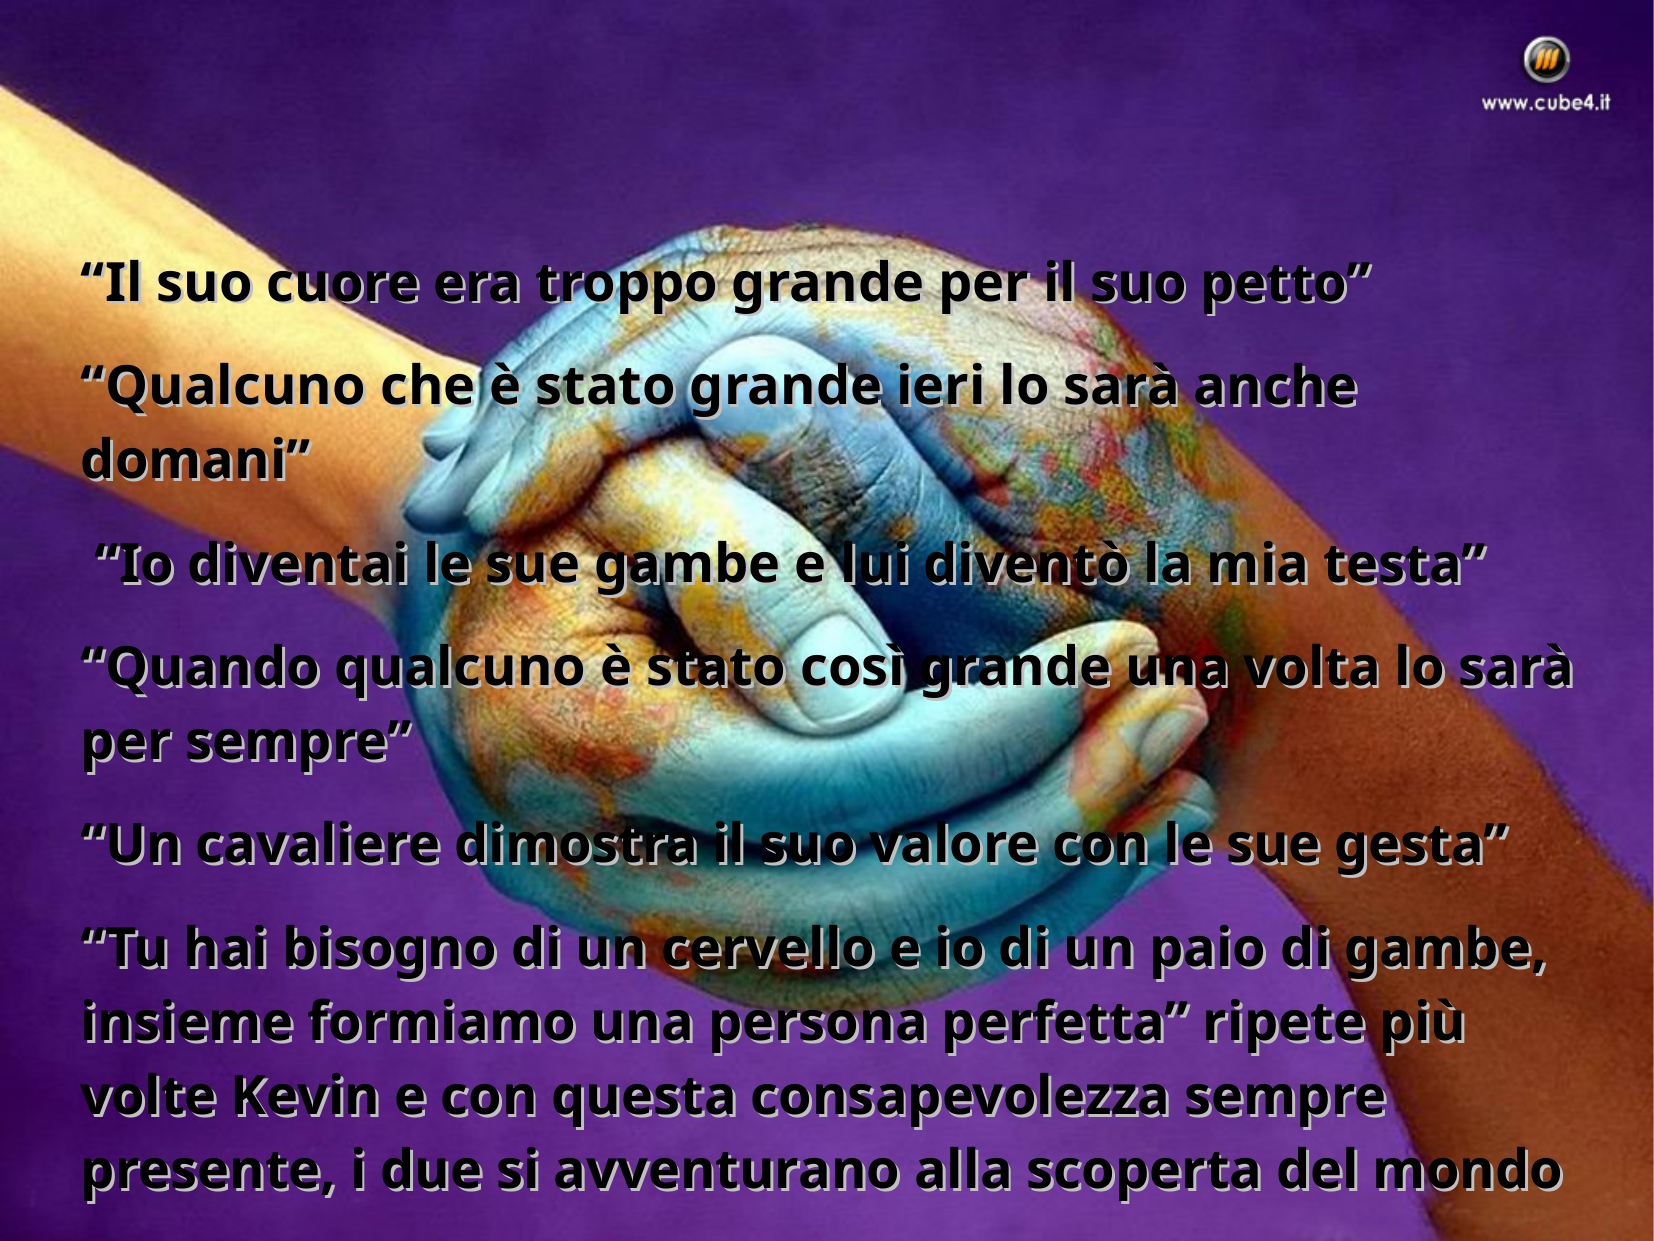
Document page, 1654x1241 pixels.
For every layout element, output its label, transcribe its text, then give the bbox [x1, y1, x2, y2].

list “Il suo cuore era troppo grande per il suo petto” “Qualcuno che è stato grande ieri lo sarà anche domani” “Io diventai le sue gambe e lui diventò la mia testa” “Quando qualcuno è stato così grande una volta lo sarà per sempre” “Un cavaliere dimostra il suo valore con le sue gesta” “Tu hai bisogno di un cervello e io di un paio di gambe, insieme formiamo una persona perfetta” ripete più volte Kevin e con questa consapevolezza sempre presente, i due si avventurano alla scoperta del mondo [80, 243, 1593, 1146]
picture [0, 0, 1654, 1241]
